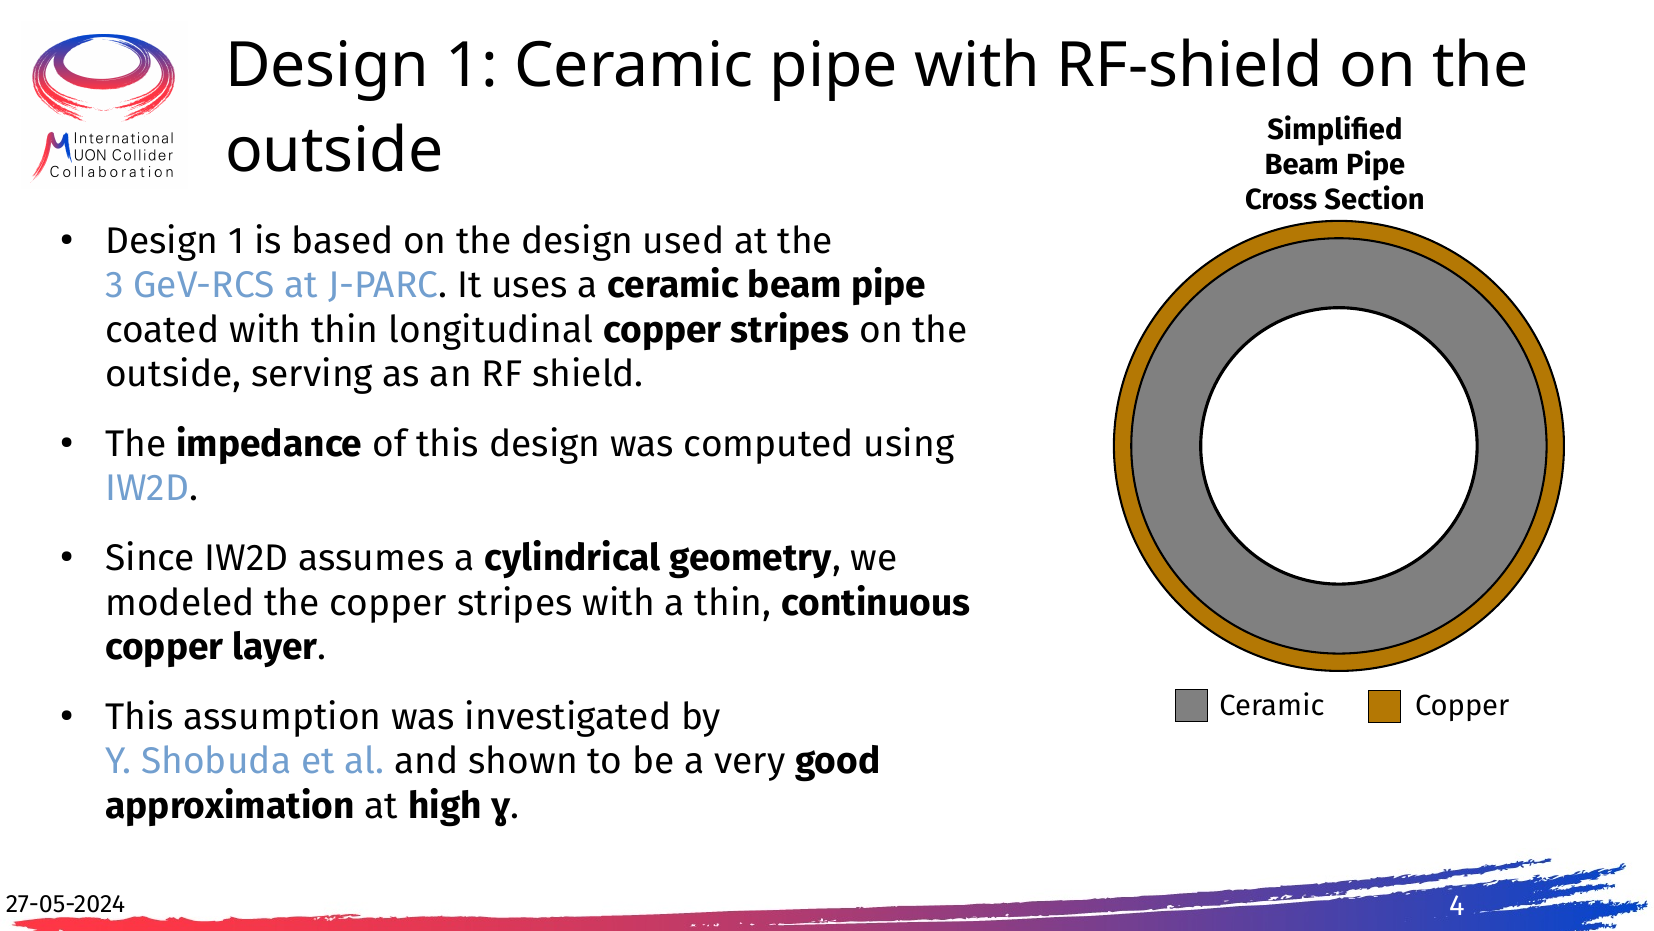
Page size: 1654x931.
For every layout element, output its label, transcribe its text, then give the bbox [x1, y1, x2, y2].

picture [0, 848, 1654, 931]
list Design 1 is based on the design used at the 3 GeV-RCS at J-PARC. It uses a ceramic beam pipe coated with thin longitudinal copper stripes on the outside, serving as an RF shield. The impedance of this design was computed using IW2D. Since IW2D assumes a cylindrical geometry, we modeled the copper stripes with a thin, continuous copper layer. This assumption was investigated by Y. Shobuda et al. and shown to be a very good approximation at high ɣ. [45, 218, 1007, 831]
text_box [1113, 245, 1564, 671]
title Design 1: Ceramic pipe with RF-shield on the outside [225, 19, 1571, 181]
picture [21, 21, 188, 189]
text_box [1368, 690, 1401, 723]
text_box Ceramic [1204, 680, 1355, 765]
text_box [1175, 689, 1204, 722]
text_box Copper [1400, 681, 1529, 765]
text_box Simplified Beam Pipe Cross Section [1230, 105, 1441, 257]
